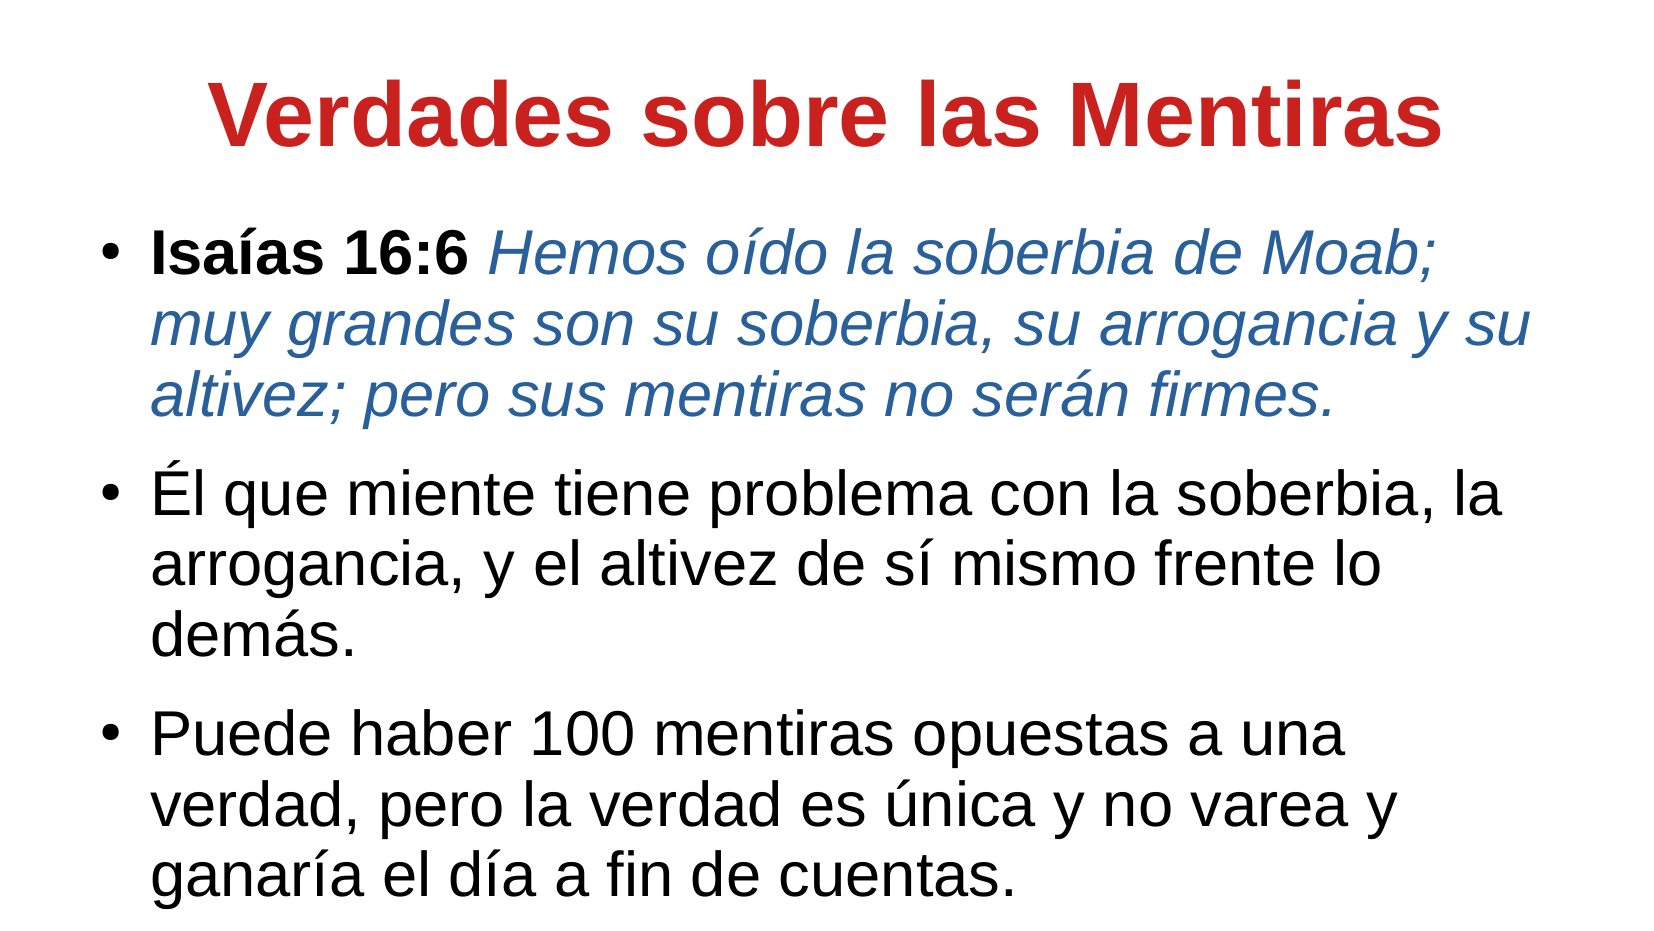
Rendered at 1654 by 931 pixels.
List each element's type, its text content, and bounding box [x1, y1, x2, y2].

list Isaías 16:6 Hemos oído la soberbia de Moab; muy grandes son su soberbia, su arrogancia y su altivez; pero sus mentiras no serán firmes. Él que miente tiene problema con la soberbia, la arrogancia, y el altivez de sí mismo frente lo demás. Puede haber 100 mentiras opuestas a una verdad, pero la verdad es única y no varea y ganaría el día a fin de cuentas. [82, 217, 1571, 915]
title Verdades sobre las Mentiras [82, 37, 1571, 193]
